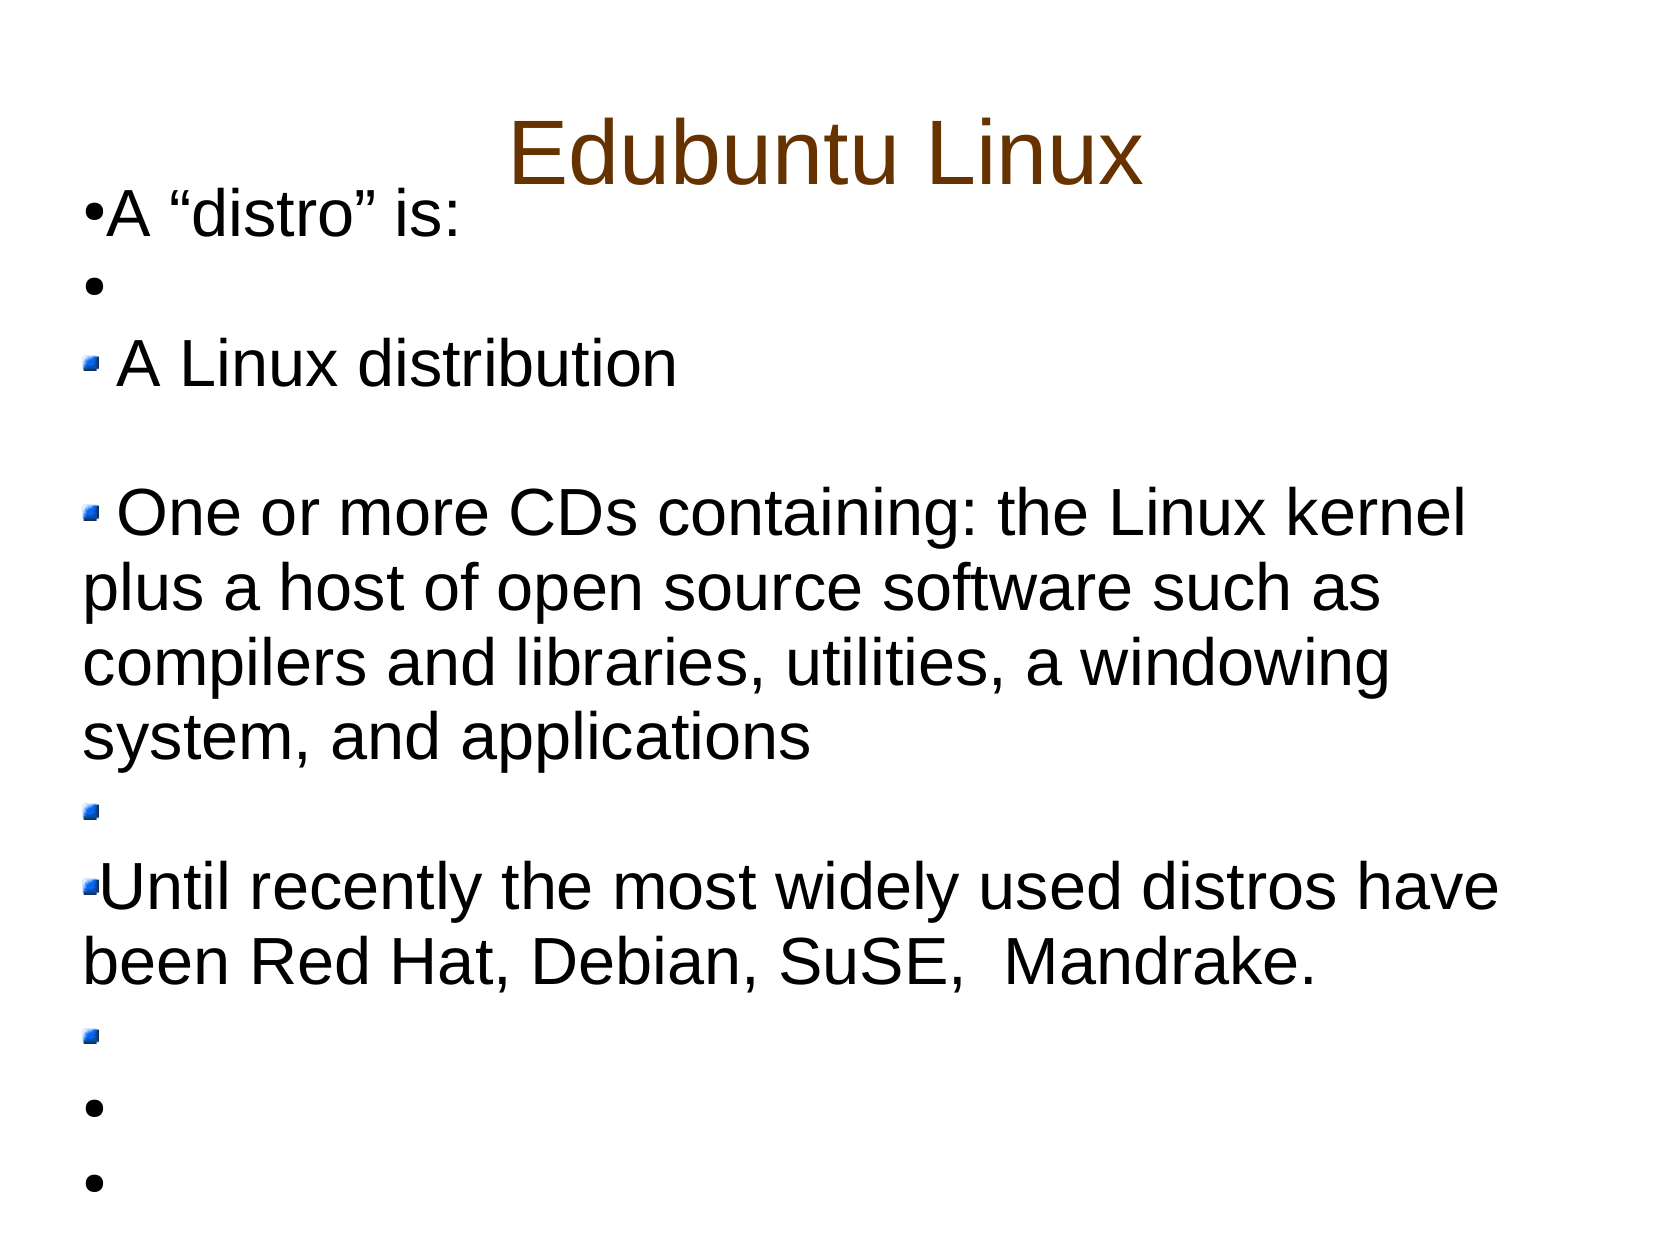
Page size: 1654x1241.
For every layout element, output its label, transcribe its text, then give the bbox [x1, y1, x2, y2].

subtitle A “distro” is: A Linux distribution One or more CDs containing: the Linux kernel plus a host of open source software such as compilers and libraries, utilities, a windowing system, and applications Until recently the most widely used distros have been Red Hat, Debian, SuSE, Mandrake. [82, 176, 1571, 1223]
title Edubuntu Linux [82, 49, 1571, 176]
